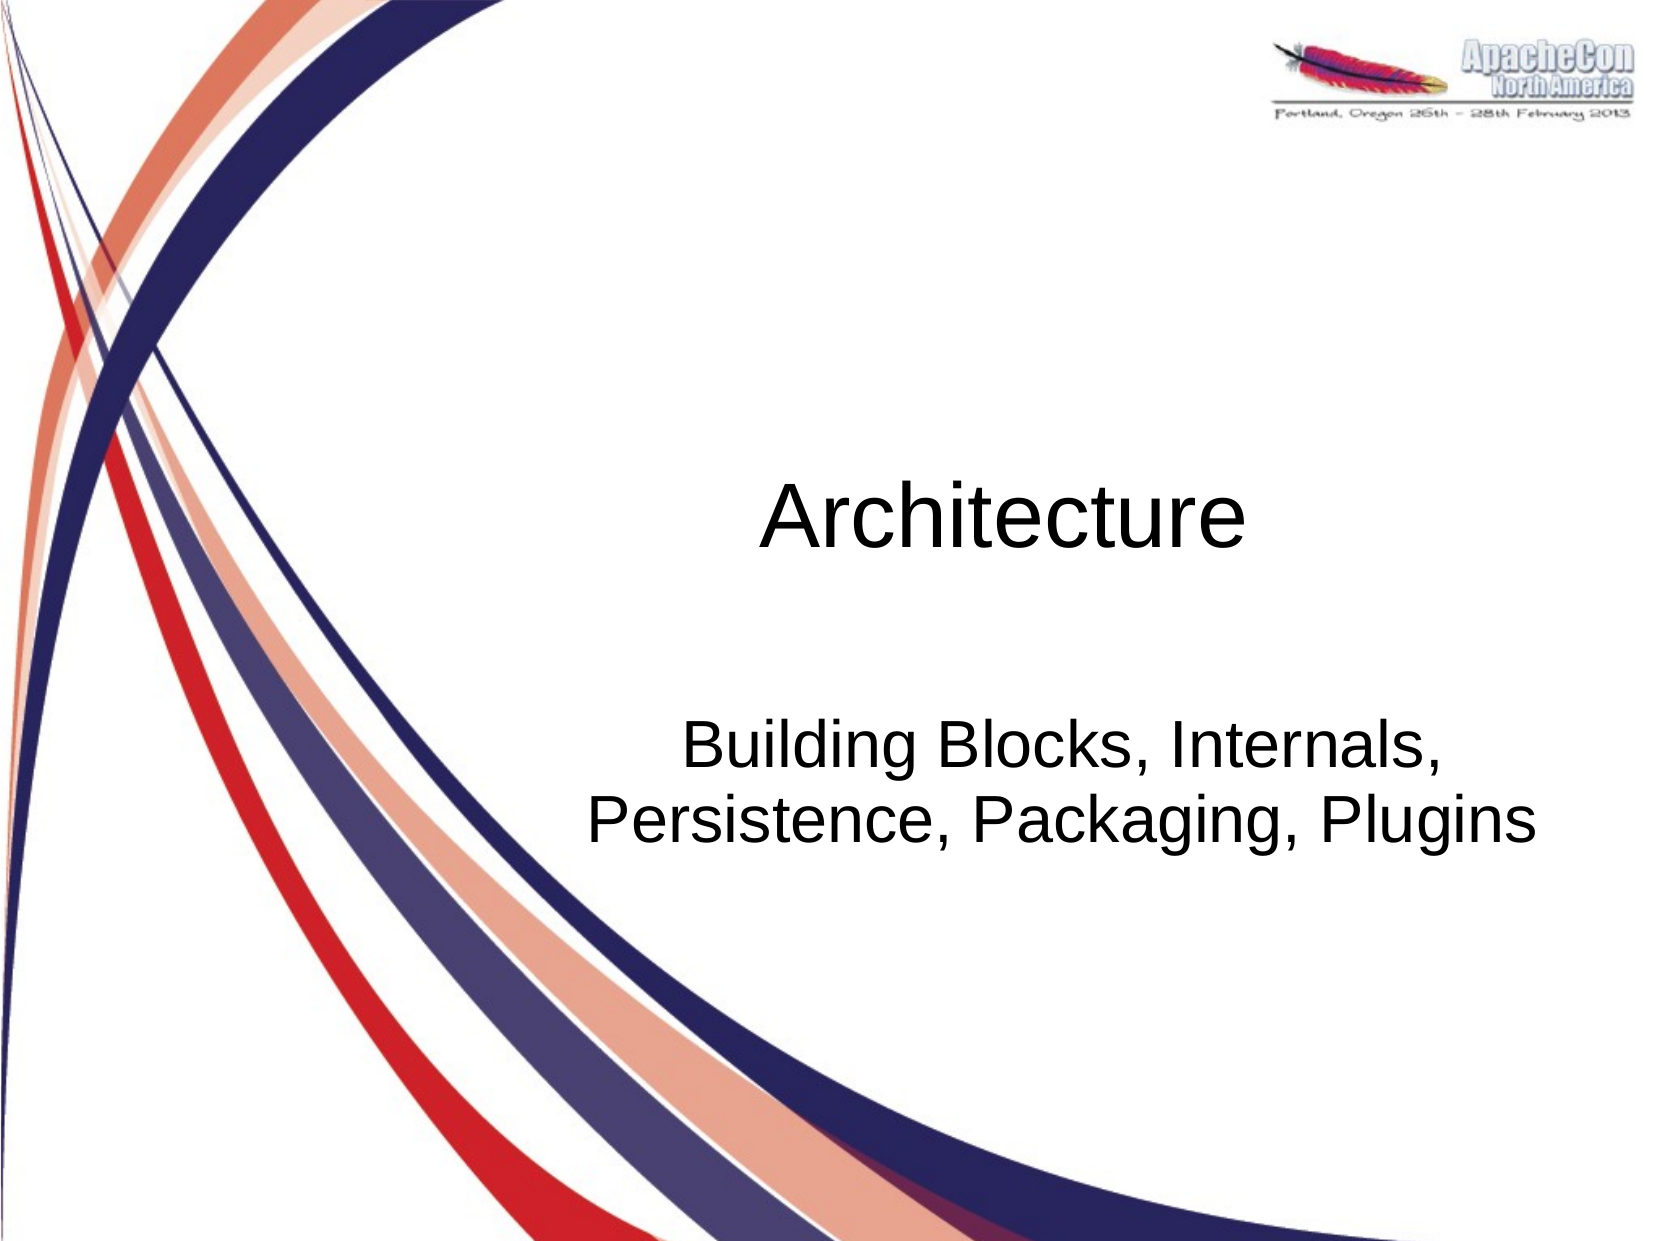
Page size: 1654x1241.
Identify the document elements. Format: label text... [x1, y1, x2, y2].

title Architecture [413, 415, 1595, 616]
subtitle Building Blocks, Internals, Persistence, Packaging, Plugins [531, 707, 1595, 857]
picture [0, 0, 1654, 1241]
